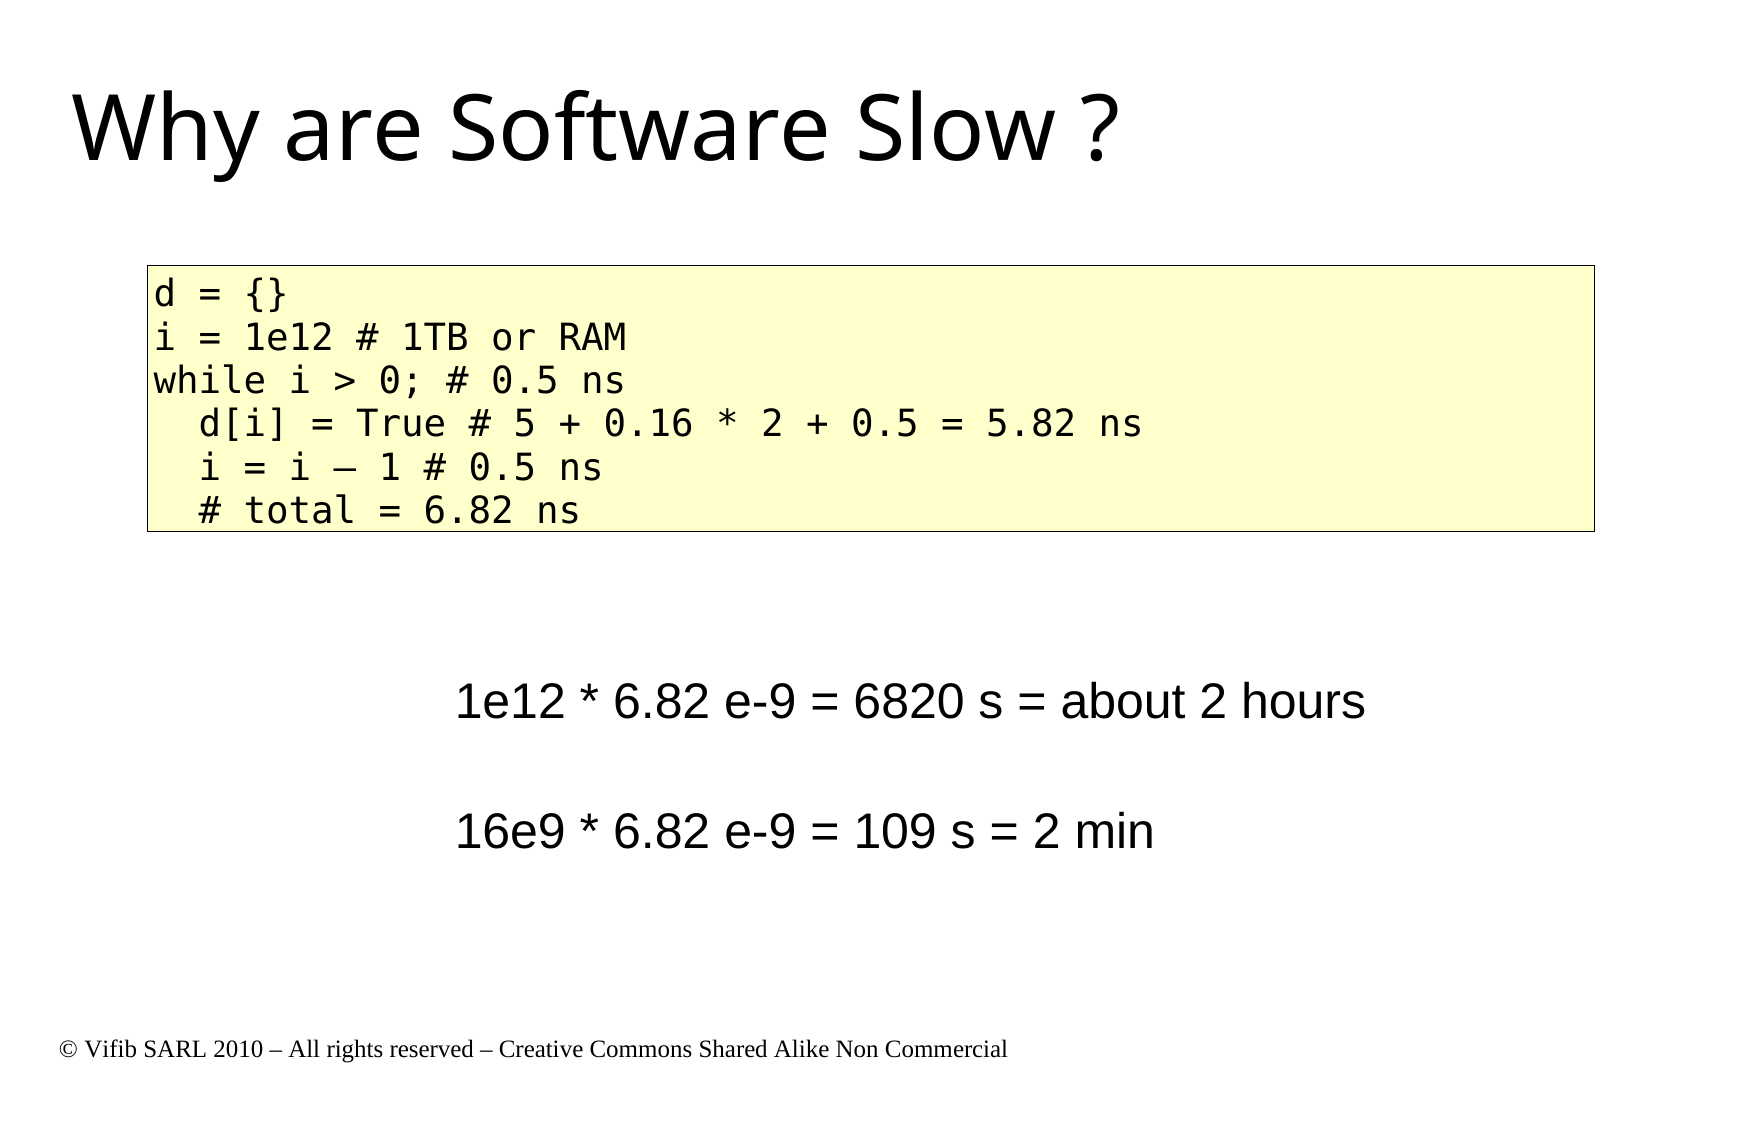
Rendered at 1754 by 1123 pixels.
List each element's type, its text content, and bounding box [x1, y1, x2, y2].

text_box 16e9 * 6.82 e-9 = 109 s = 2 min [454, 803, 1157, 860]
text_box 1e12 * 6.82 e-9 = 6820 s = about 2 hours [454, 673, 1382, 730]
title Why are Software Slow ? [71, 63, 1707, 187]
text_box d = {} i = 1e12 # 1TB or RAM while i > 0; # 0.5 ns d[i] = True # 5 + 0.16 * 2 + 0.5 = 5.82 ns i = i – 1 # 0.5 ns # total = 6.82 ns [147, 265, 1595, 532]
